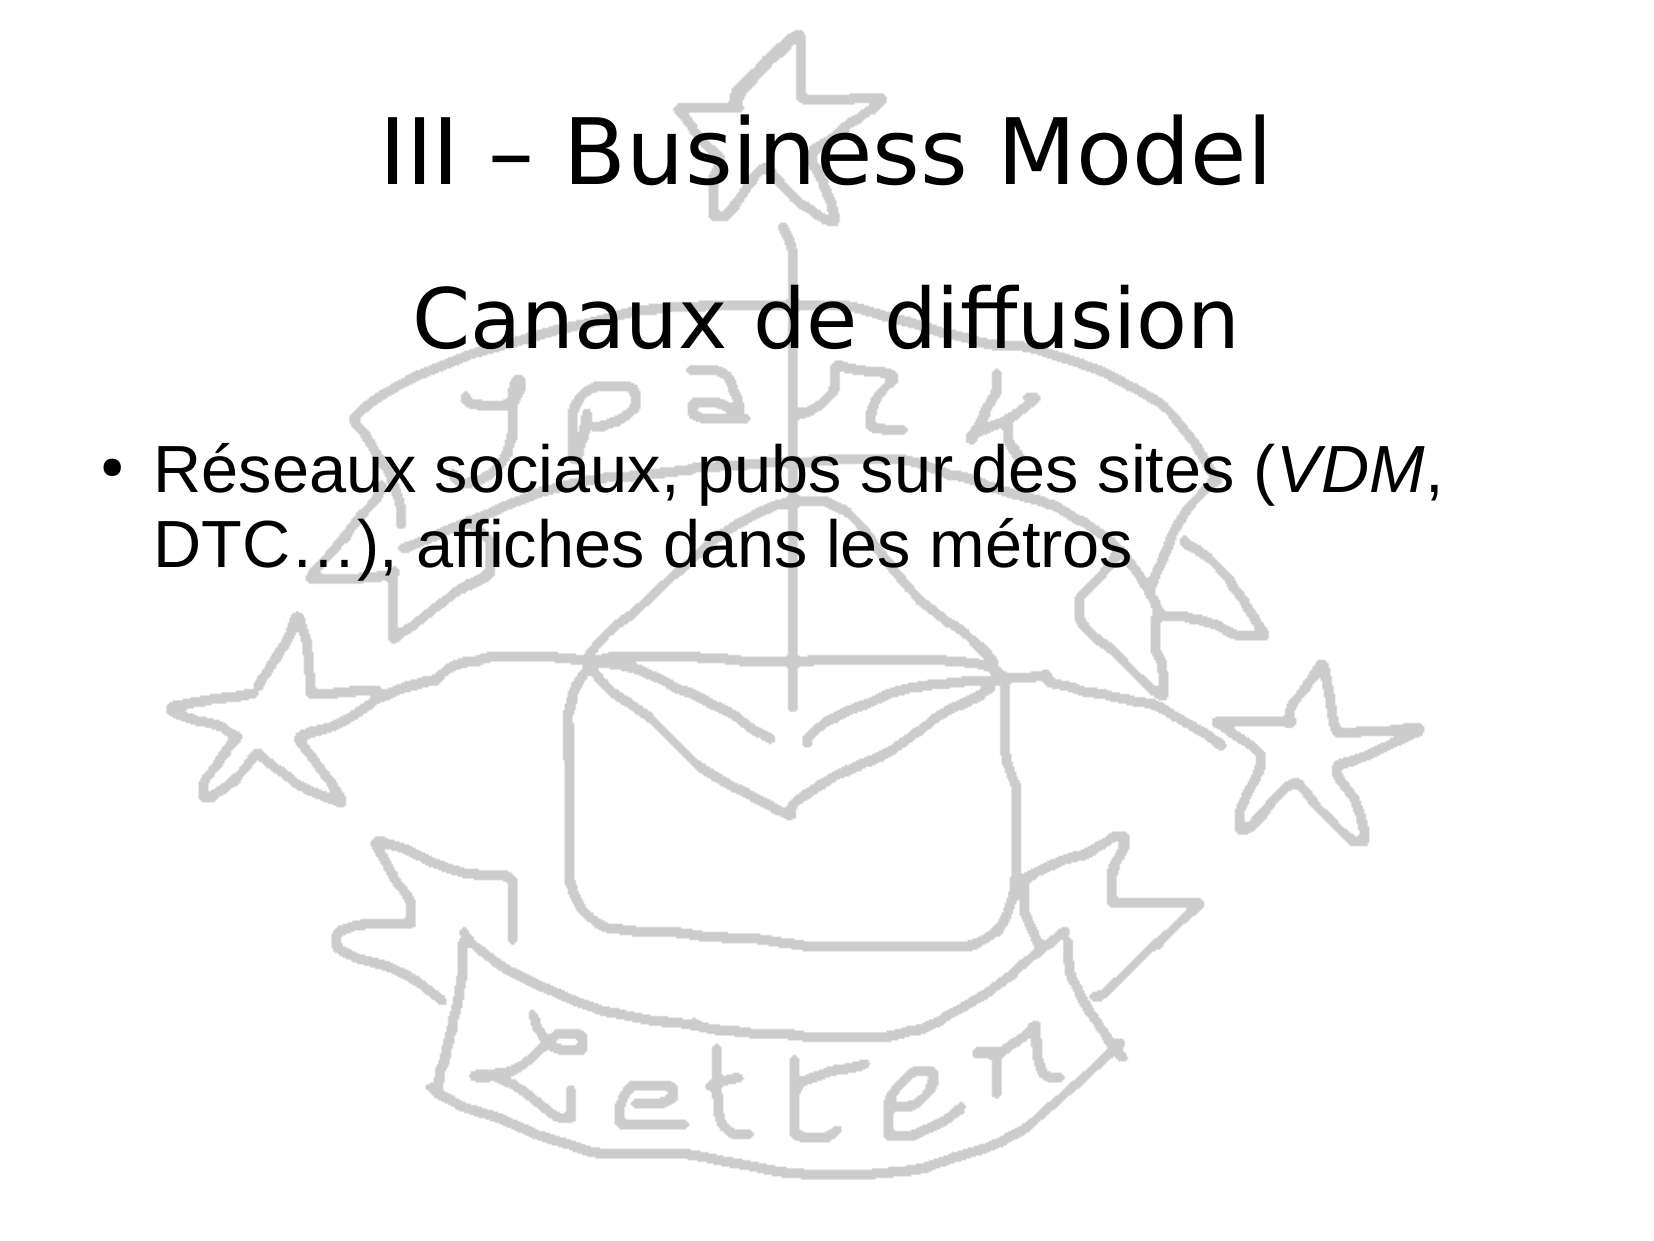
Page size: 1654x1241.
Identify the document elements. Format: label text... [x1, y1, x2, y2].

picture [29, 11, 1648, 263]
title III – Business Model [82, 49, 1571, 257]
list Réseaux sociaux, pubs sur des sites (VDM, DTC…), affiches dans les métros [82, 431, 1571, 1152]
picture [29, 361, 1648, 1241]
text_box Canaux de diffusion [0, 263, 1654, 361]
